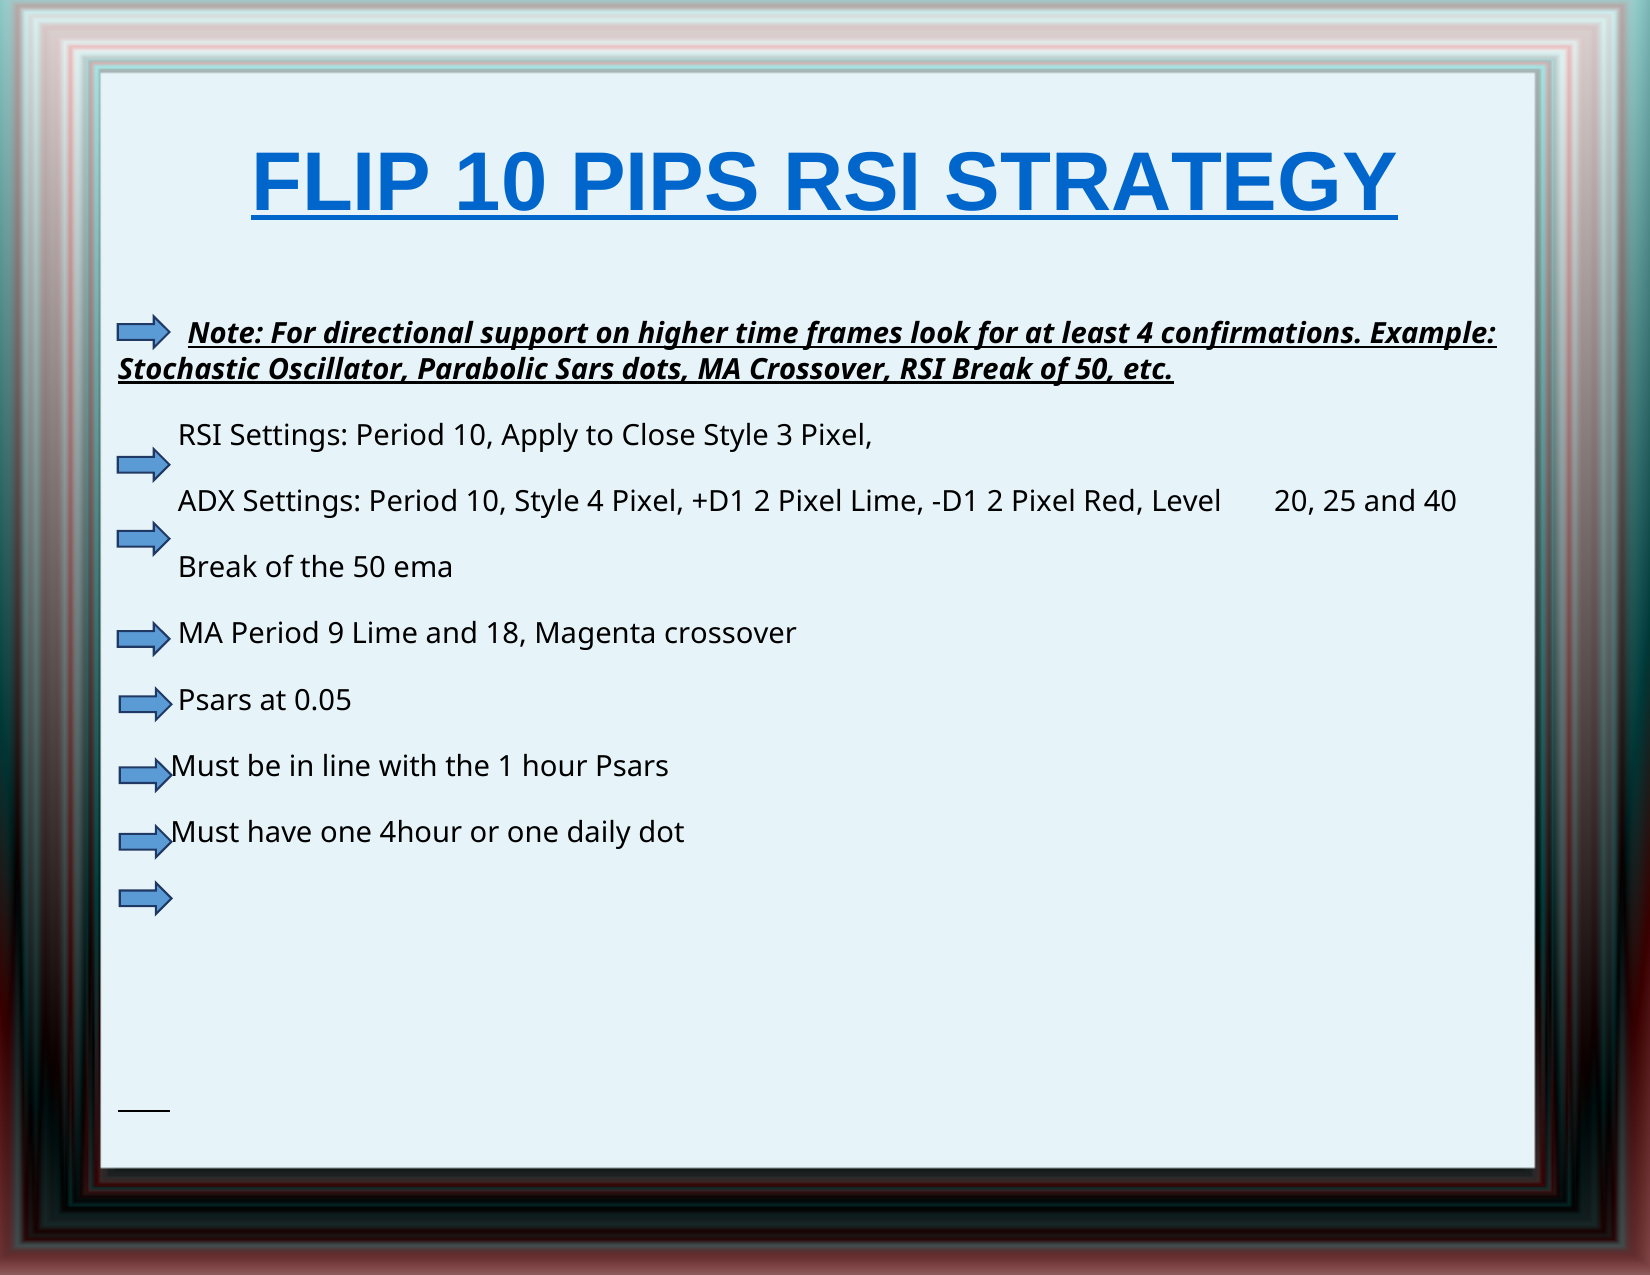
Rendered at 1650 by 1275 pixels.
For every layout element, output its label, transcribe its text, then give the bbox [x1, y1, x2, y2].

text_box [119, 826, 172, 858]
list Note: For directional support on higher time frames look for at least 4 confirmations. Example: Stochastic Oscillator, Parabolic Sars dots, MA Crossover, RSI Break of 50, etc. RSI Settings: Period 10, Apply to Close Style 3 Pixel, ADX Settings: Period 10, Style 4 Pixel, +D1 2 Pixel Lime, -D1 2 Pixel Red, Level 20, 25 and 40 Break of the 50 ema MA Period 9 Lime and 18, Magenta crossover Psars at 0.05 Must be in line with the 1 hour Psars Must have one 4hour or one daily dot [117, 239, 1503, 1165]
text_box [119, 688, 172, 720]
text_box [119, 759, 172, 791]
title FLIP 10 PIPS RSI STRATEGY [117, 91, 1533, 264]
text_box [117, 449, 170, 481]
text_box [119, 882, 172, 915]
text_box [117, 623, 170, 655]
text_box [117, 316, 170, 348]
text_box [117, 523, 170, 555]
